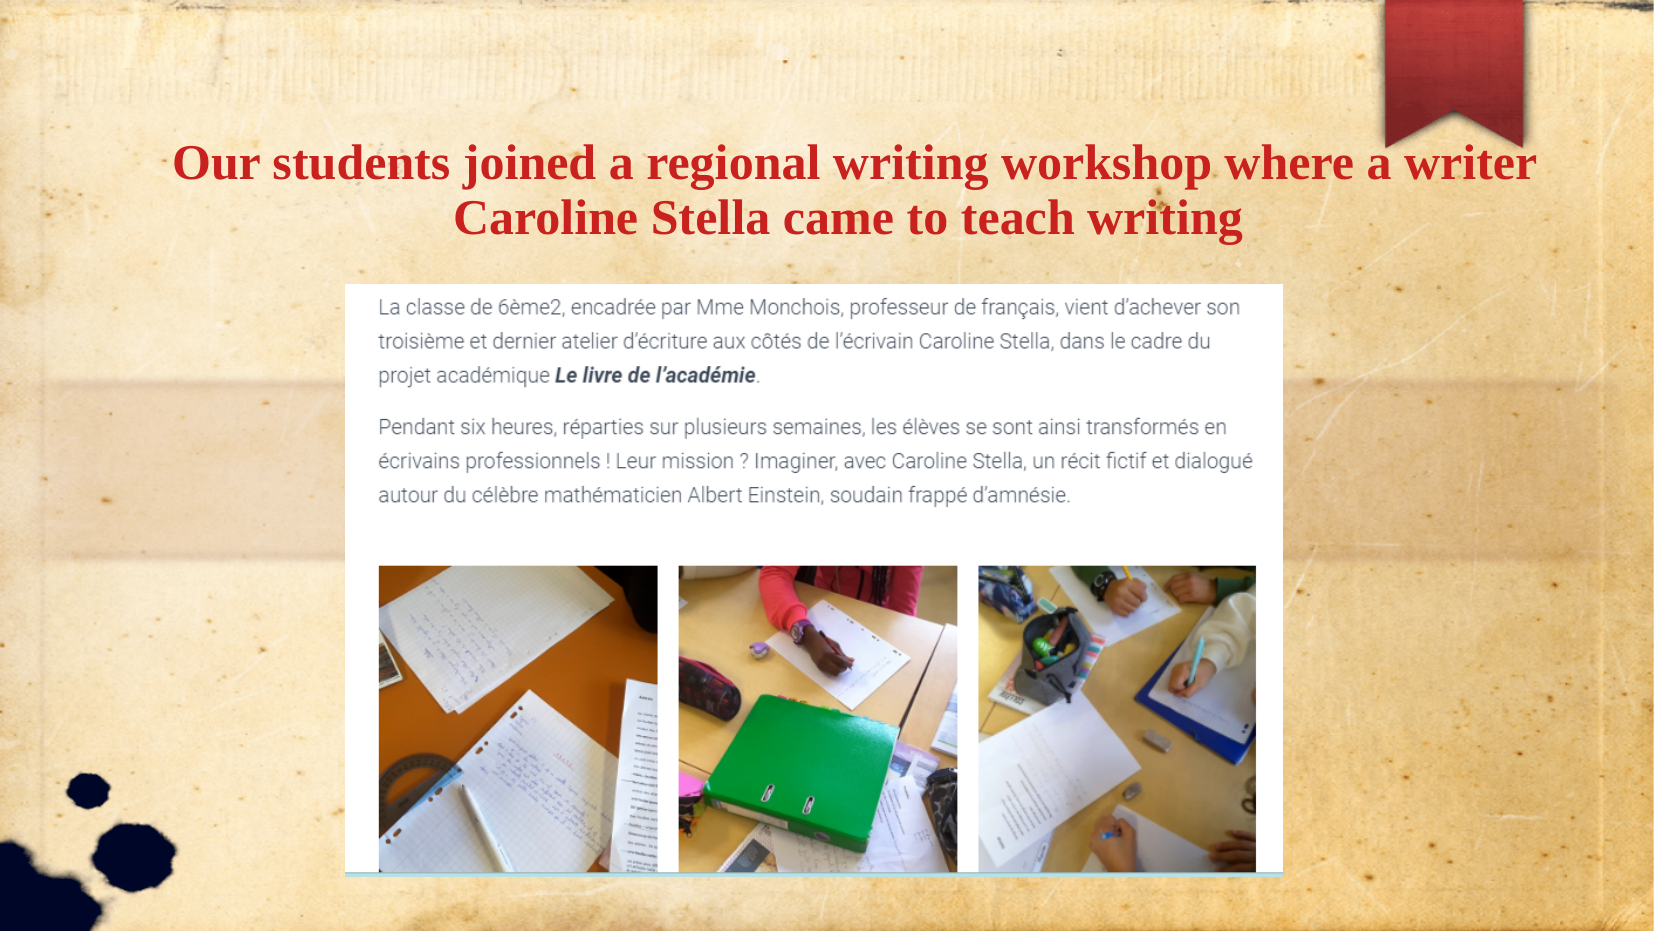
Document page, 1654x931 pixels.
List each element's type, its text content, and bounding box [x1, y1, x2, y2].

list Our students joined a regional writing workshop where a writer Caroline Stella came to teach writing [75, 135, 1564, 360]
picture [0, 0, 1654, 931]
